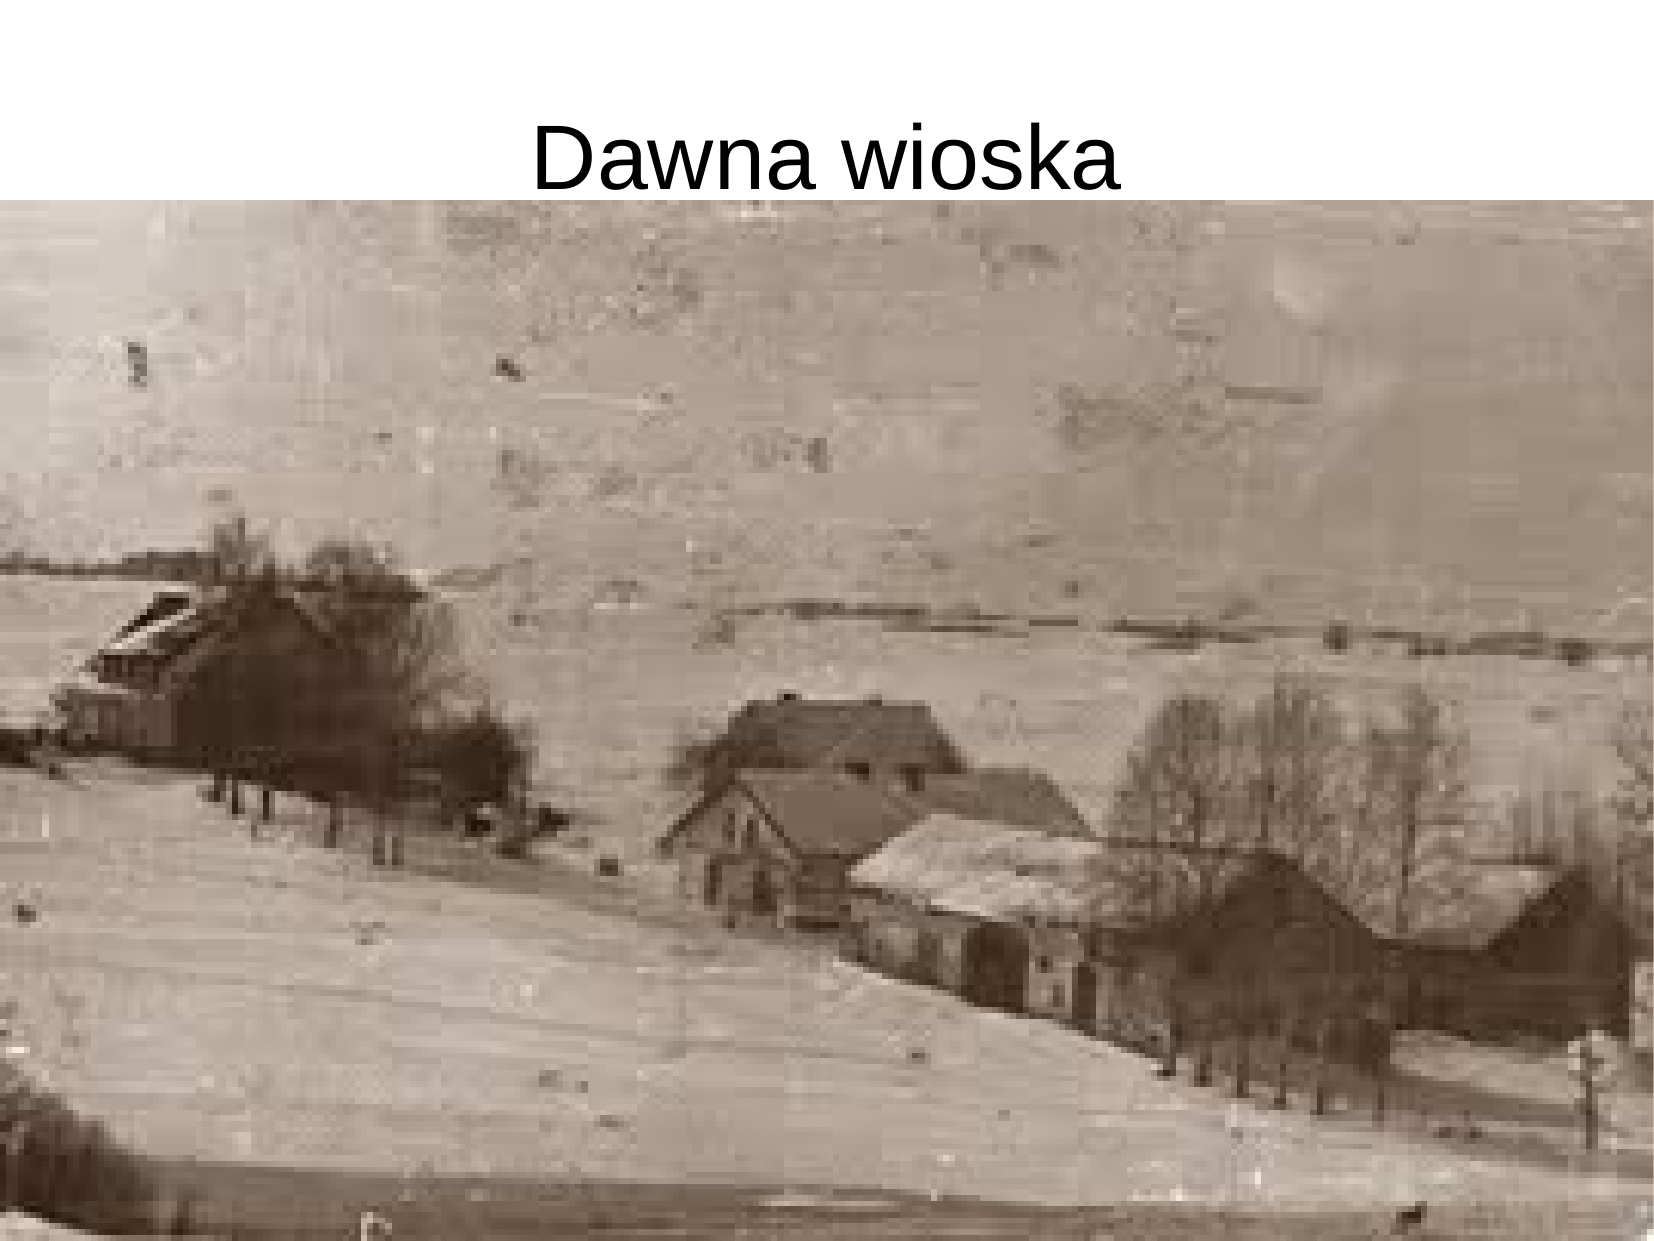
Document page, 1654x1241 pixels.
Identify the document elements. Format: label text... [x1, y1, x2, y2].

title Dawna wioska [82, 49, 1571, 200]
picture [0, 200, 1654, 1241]
